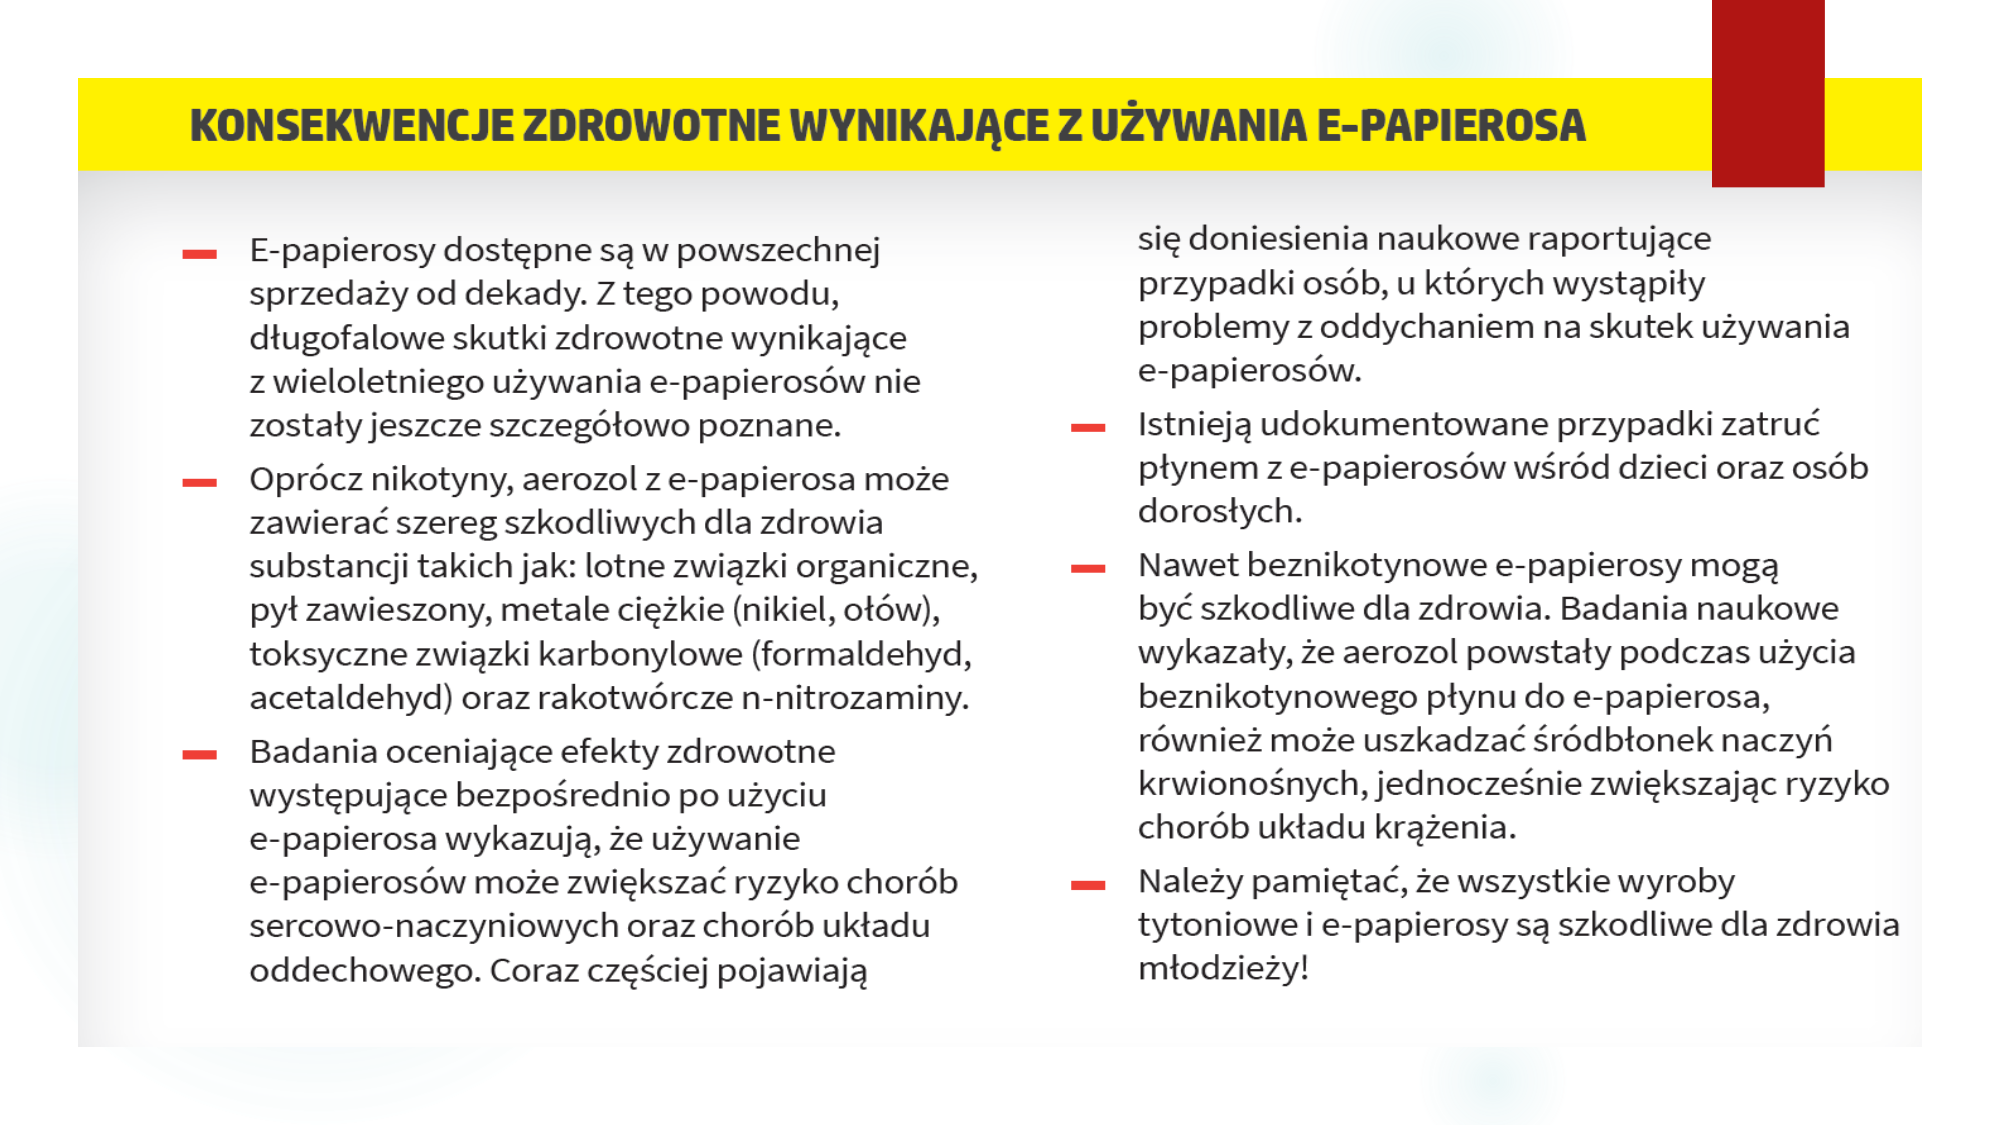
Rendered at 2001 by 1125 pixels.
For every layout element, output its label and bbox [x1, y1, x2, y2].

text_box [1712, 0, 1825, 188]
picture [0, 0, 1922, 1125]
